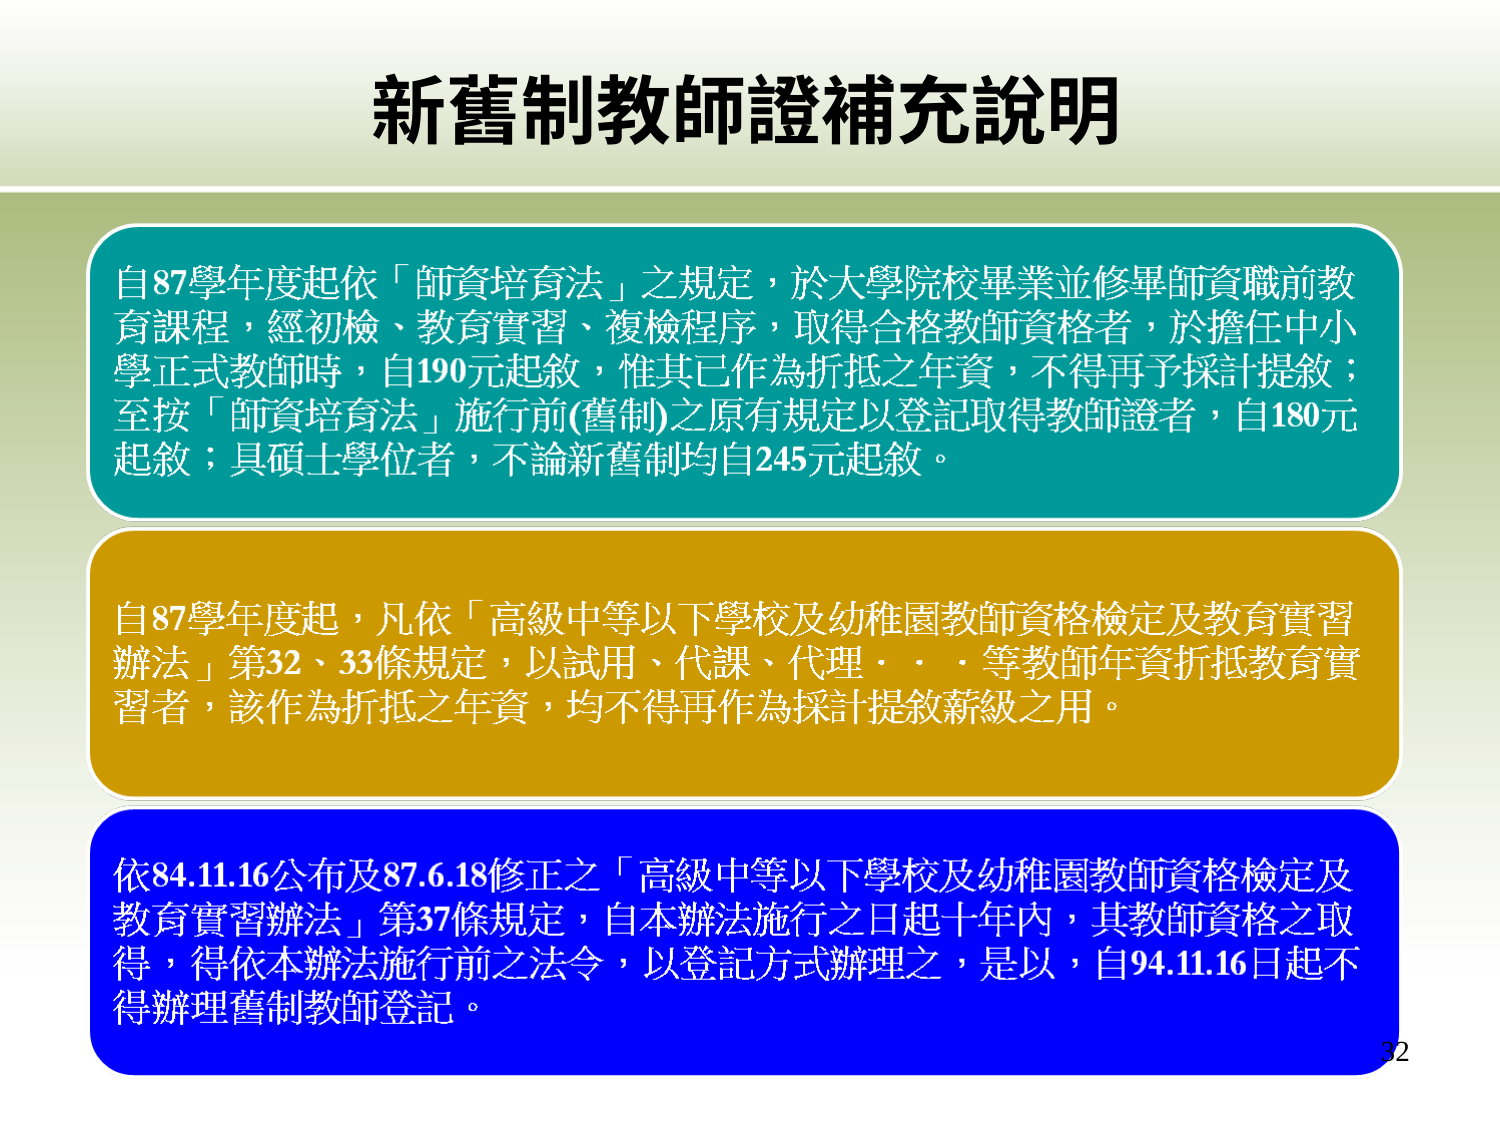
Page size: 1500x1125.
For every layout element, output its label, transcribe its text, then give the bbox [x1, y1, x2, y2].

text_box <number> [1074, 1024, 1426, 1103]
title 新舊制教師證補充說明 [187, 42, 1300, 161]
picture [0, 0, 1500, 1125]
